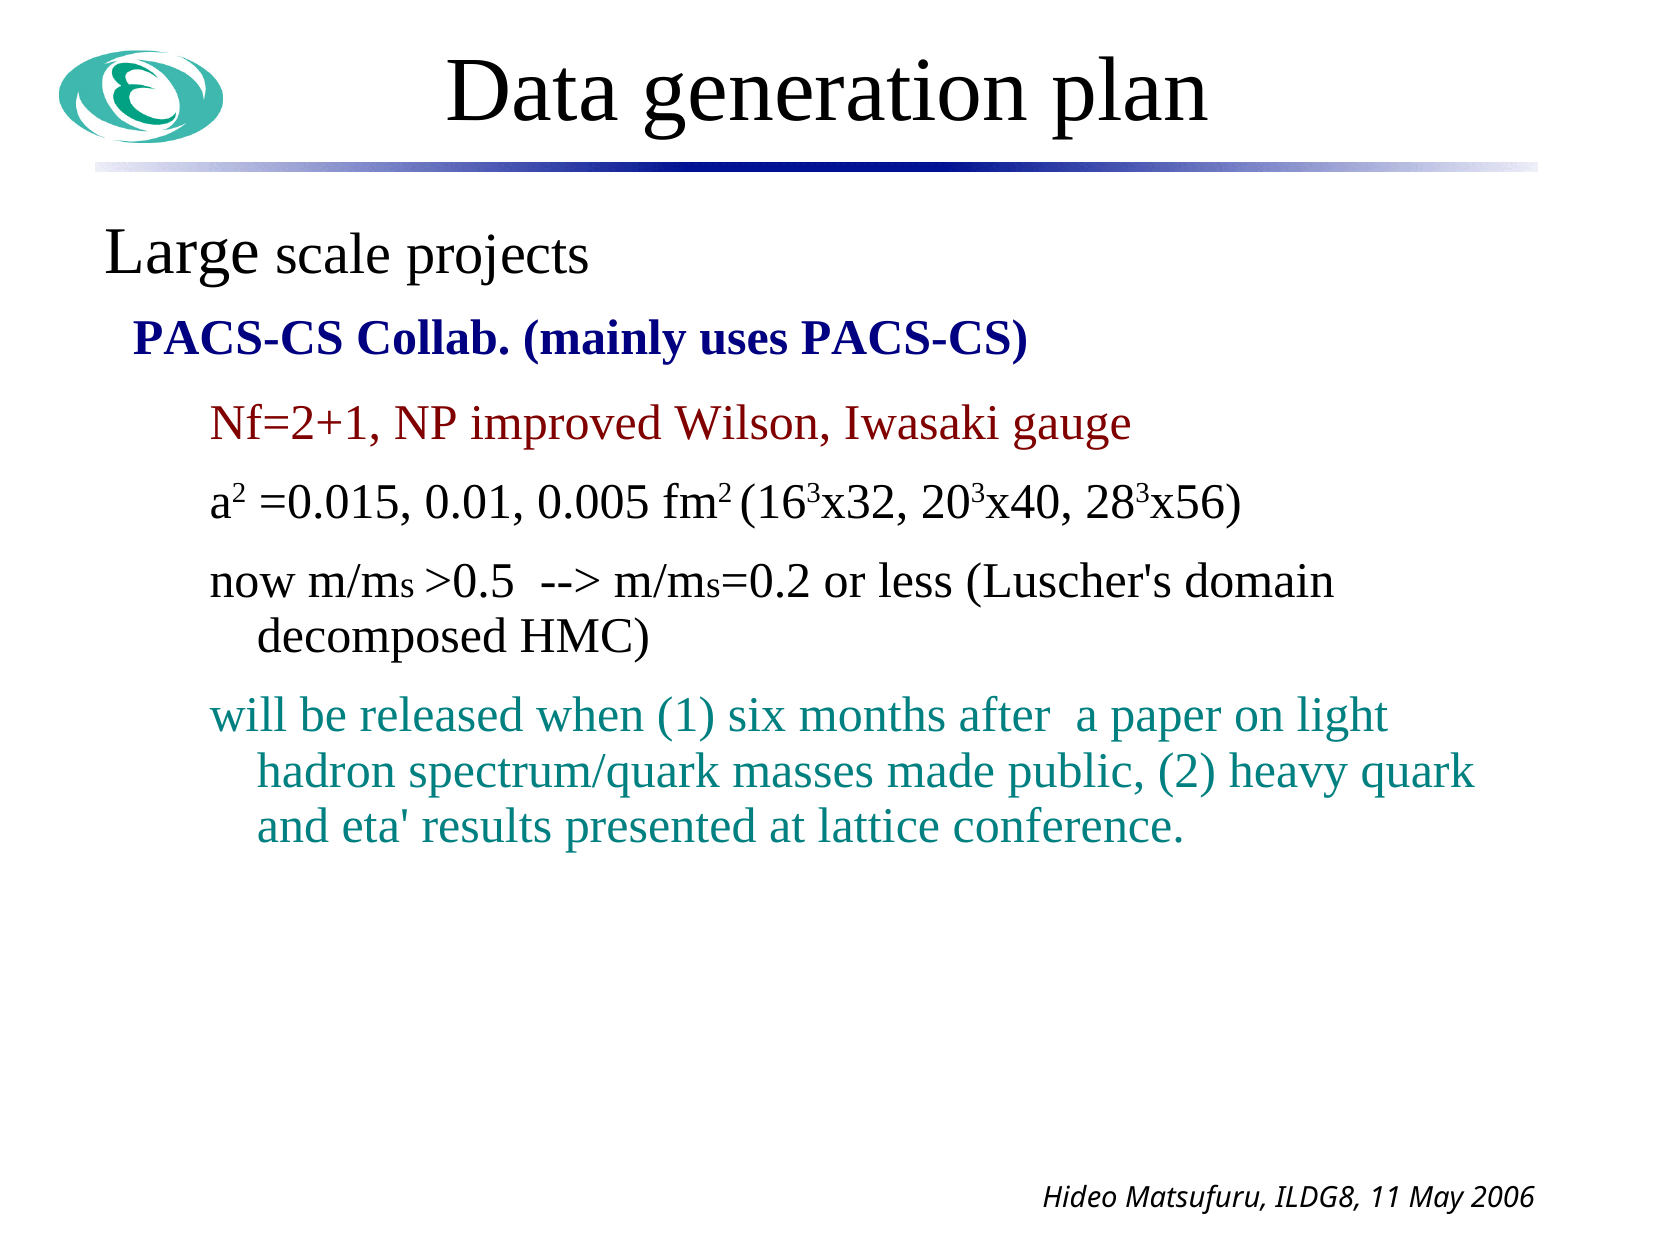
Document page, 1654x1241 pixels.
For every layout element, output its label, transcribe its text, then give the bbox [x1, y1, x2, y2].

list PACS-CS Collab. (mainly uses PACS-CS) Nf=2+1, NP improved Wilson, Iwasaki gauge a2 =0.015, 0.01, 0.005 fm2 (163x32, 203x40, 283x56) now m/ms >0.5 --> m/ms=0.2 or less (Luscher's domain decomposed HMC) will be released when (1) six months after a paper on light hadron spectrum/quark masses made public, (2) heavy quark and eta' results presented at lattice conference. [115, 310, 1538, 902]
picture [52, 41, 230, 152]
title Data generation plan [119, 33, 1538, 146]
picture [95, 162, 1538, 172]
text_box Large scale projects [104, 213, 821, 295]
